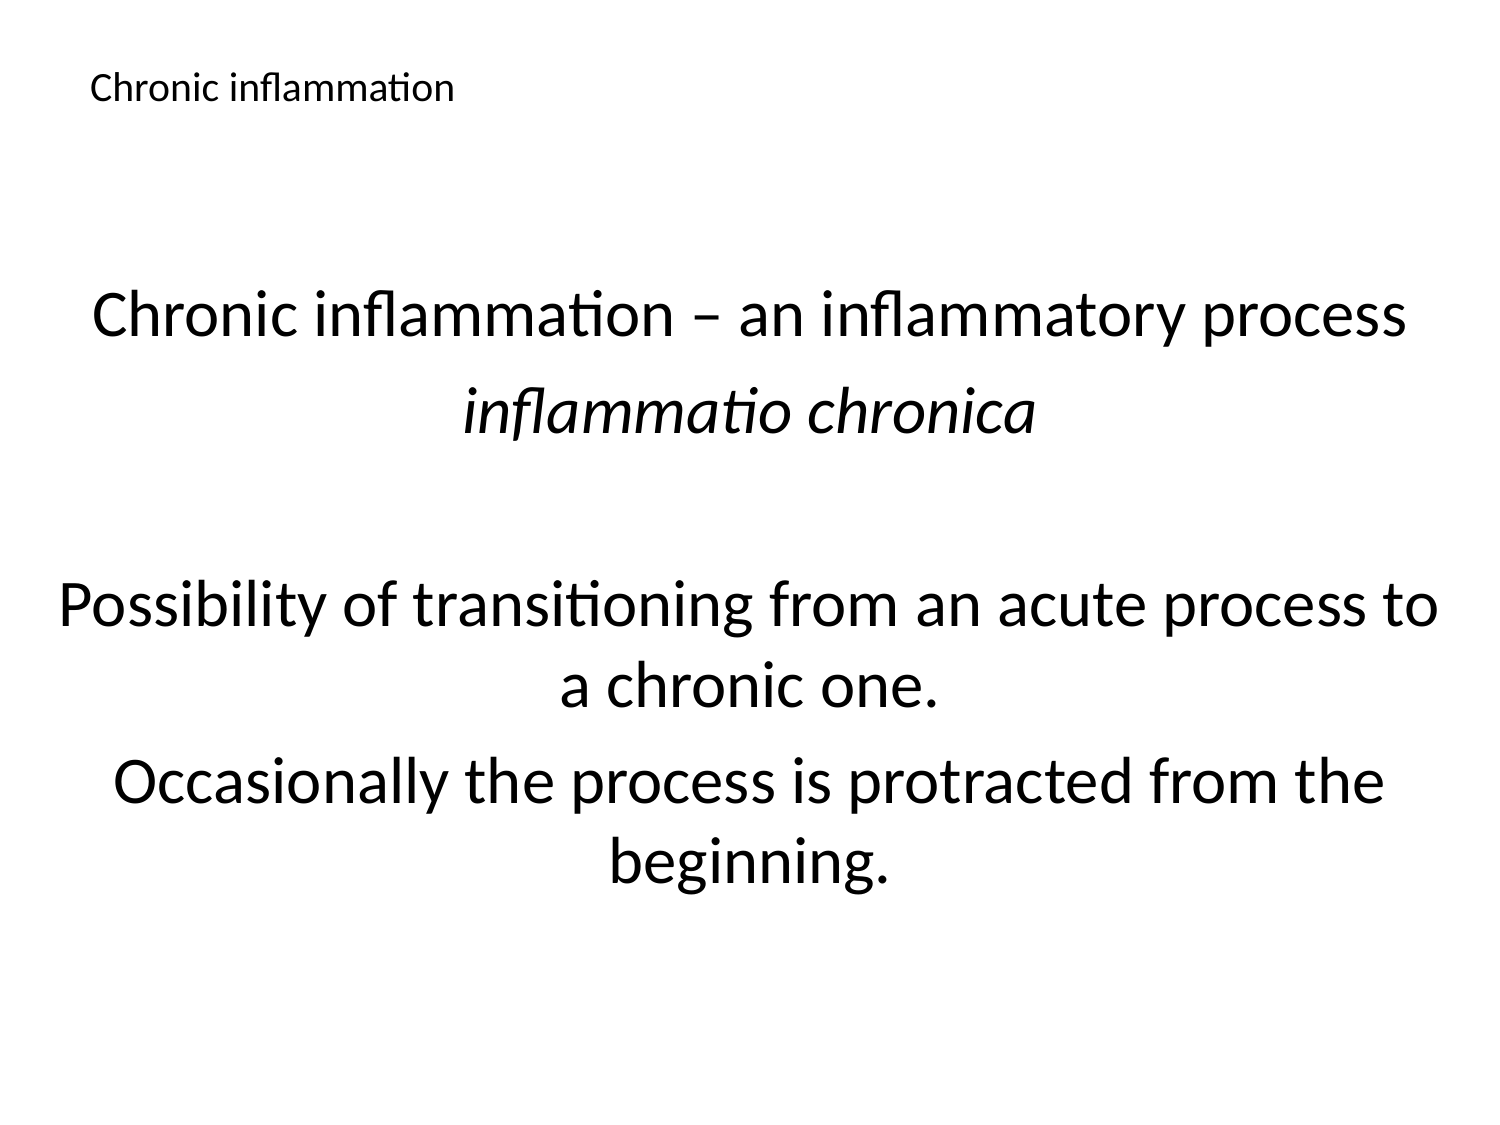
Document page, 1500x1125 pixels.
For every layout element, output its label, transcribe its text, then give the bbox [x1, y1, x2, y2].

list Chronic inflammation – an inflammatory process inflammatio chronica Possibility of transitioning from an acute process to a chronic one. Occasionally the process is protracted from the beginning. [29, 262, 1471, 1005]
title Chronic inflammation [75, 45, 526, 126]
